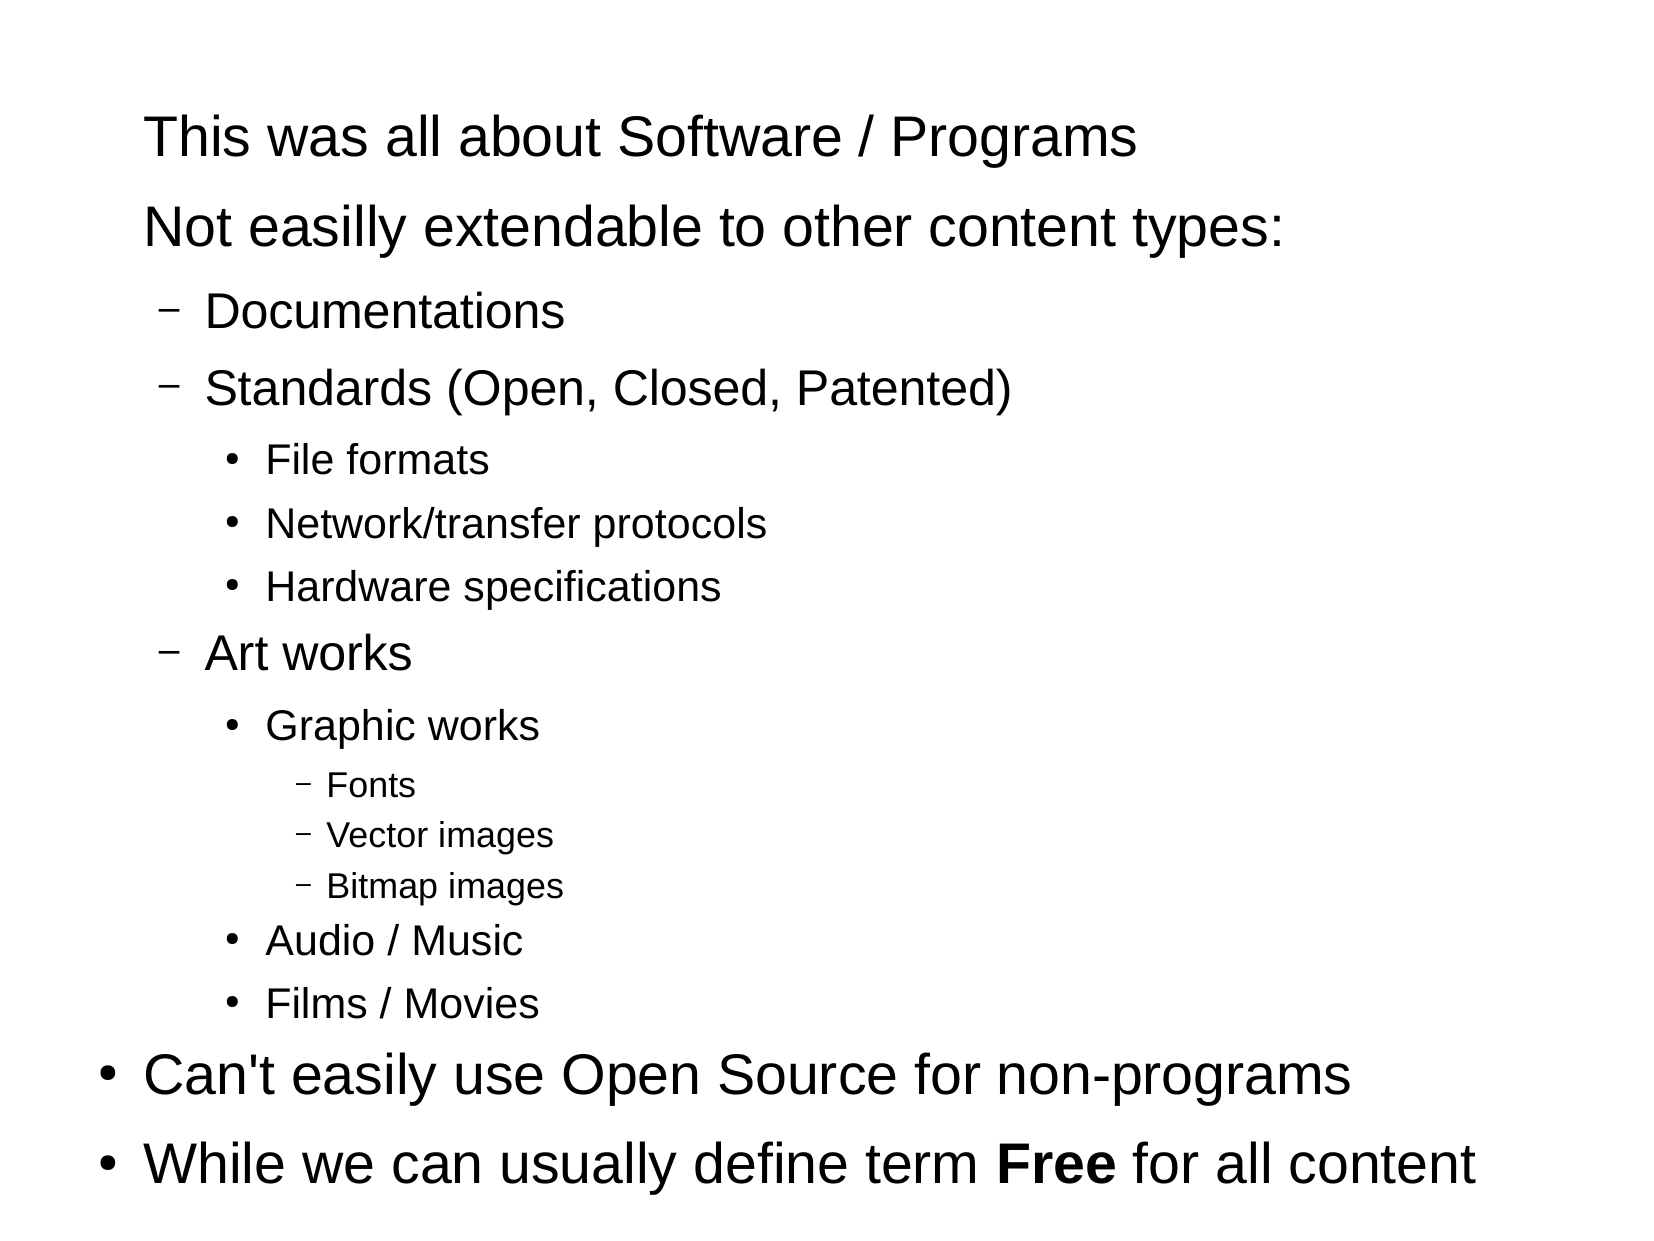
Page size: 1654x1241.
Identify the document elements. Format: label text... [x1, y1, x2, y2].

list This was all about Software / Programs Not easilly extendable to other content types: Documentations Standards (Open, Closed, Patented) File formats Network/transfer protocols Hardware specifications Art works Graphic works Fonts Vector images Bitmap images Audio / Music Films / Movies Can't easily use Open Source for non-programs While we can usually define term Free for all content [82, 105, 1571, 1201]
